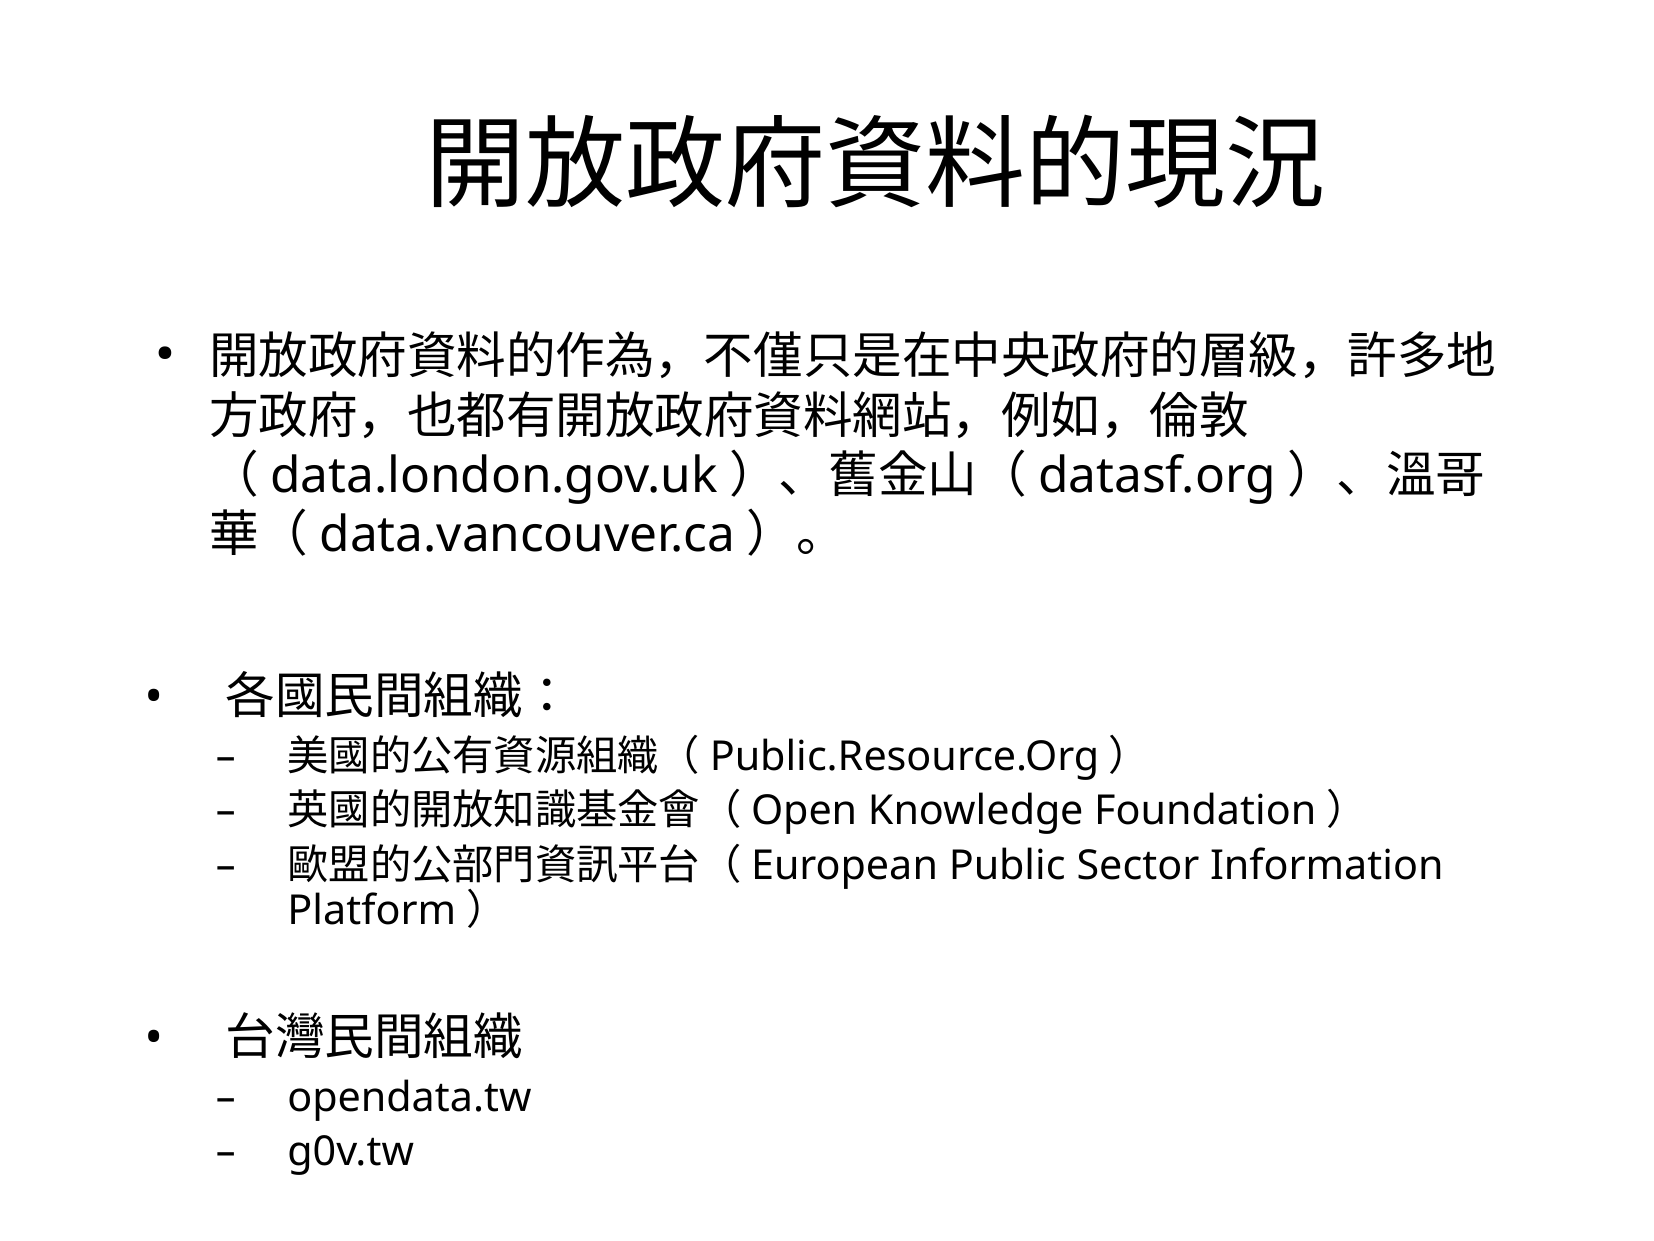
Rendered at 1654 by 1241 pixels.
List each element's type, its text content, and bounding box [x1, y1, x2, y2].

list 開放政府資料的作為，不僅只是在中央政府的層級，許多地方政府，也都有開放政府資料網站，例如，倫敦（data.london.gov.uk）、舊金山（datasf.org）、溫哥華（data.vancouver.ca）。 各國民間組織： 美國的公有資源組織（Public.Resource.Org） 英國的開放知識基金會（Open Knowledge Foundation） 歐盟的公部門資訊平台（European Public Sector Information Platform） 台灣民間組織 opendata.tw g0v.tw [124, 316, 1530, 1166]
title 開放政府資料的現況 [120, 47, 1595, 272]
